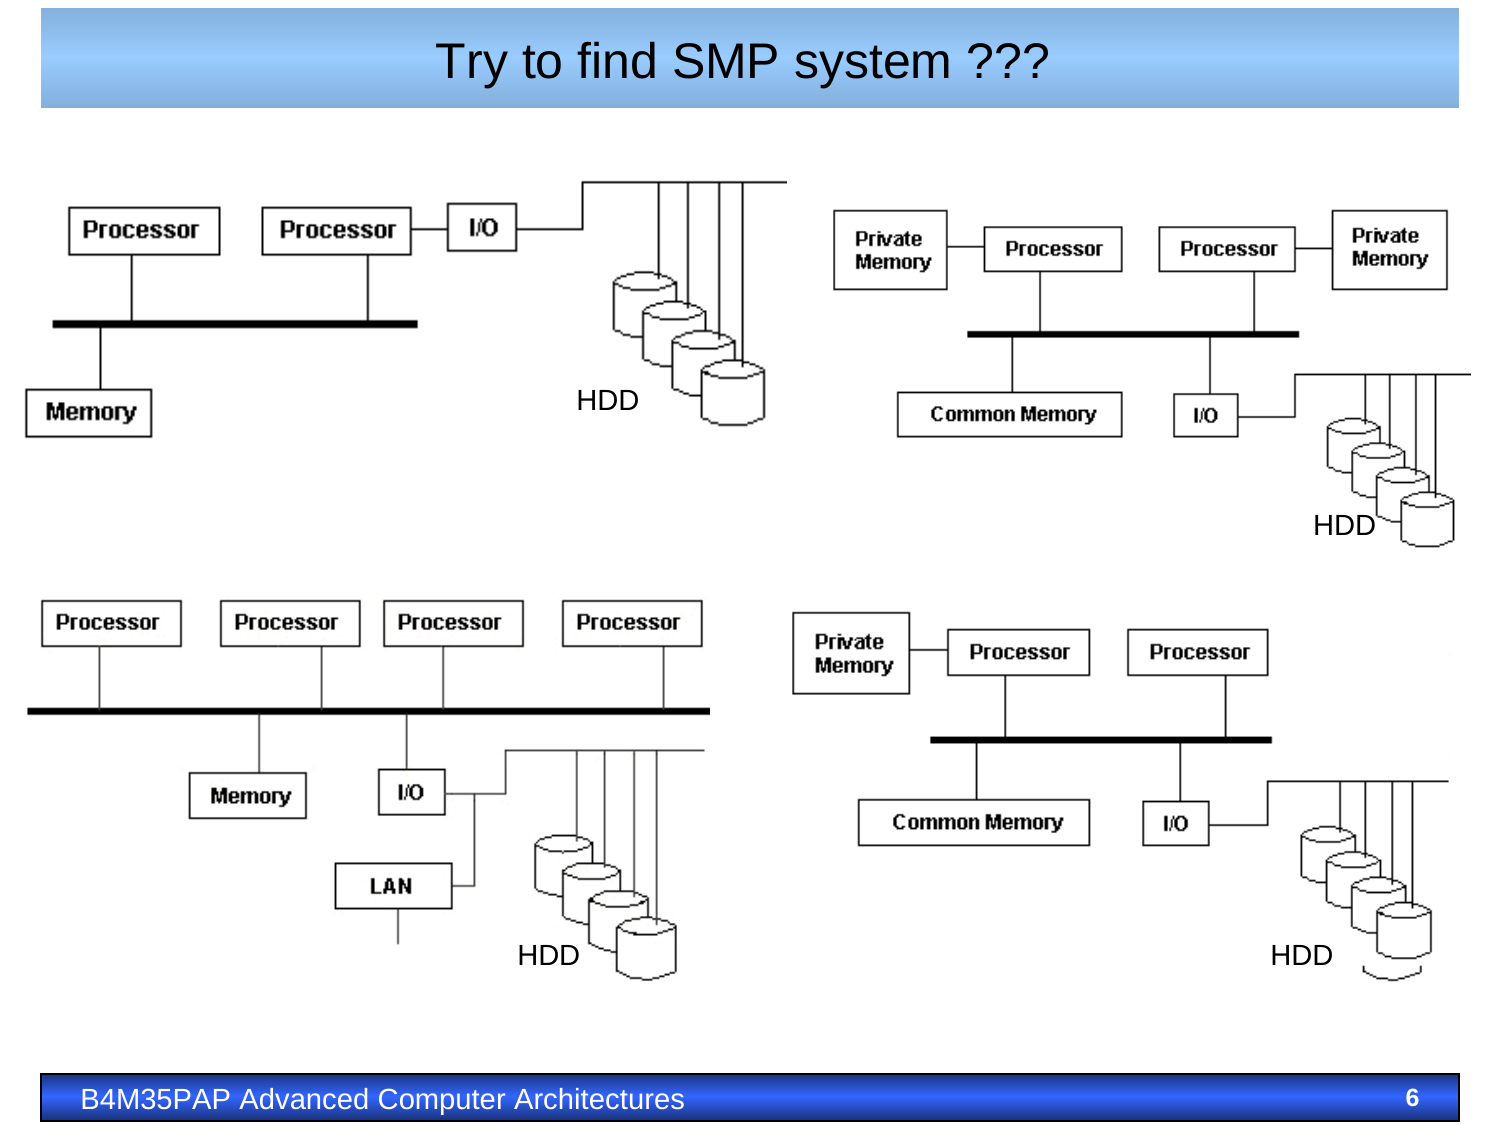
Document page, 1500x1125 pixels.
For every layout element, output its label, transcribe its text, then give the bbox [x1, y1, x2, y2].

text_box HDD [1298, 498, 1392, 549]
text_box HDD [1255, 928, 1349, 979]
picture [791, 609, 1454, 988]
picture [18, 172, 787, 444]
picture [26, 597, 710, 988]
text_box HDD [502, 928, 596, 979]
title Try to find SMP system ??? [41, 8, 1459, 108]
text_box HDD [561, 373, 655, 424]
picture [832, 207, 1471, 554]
